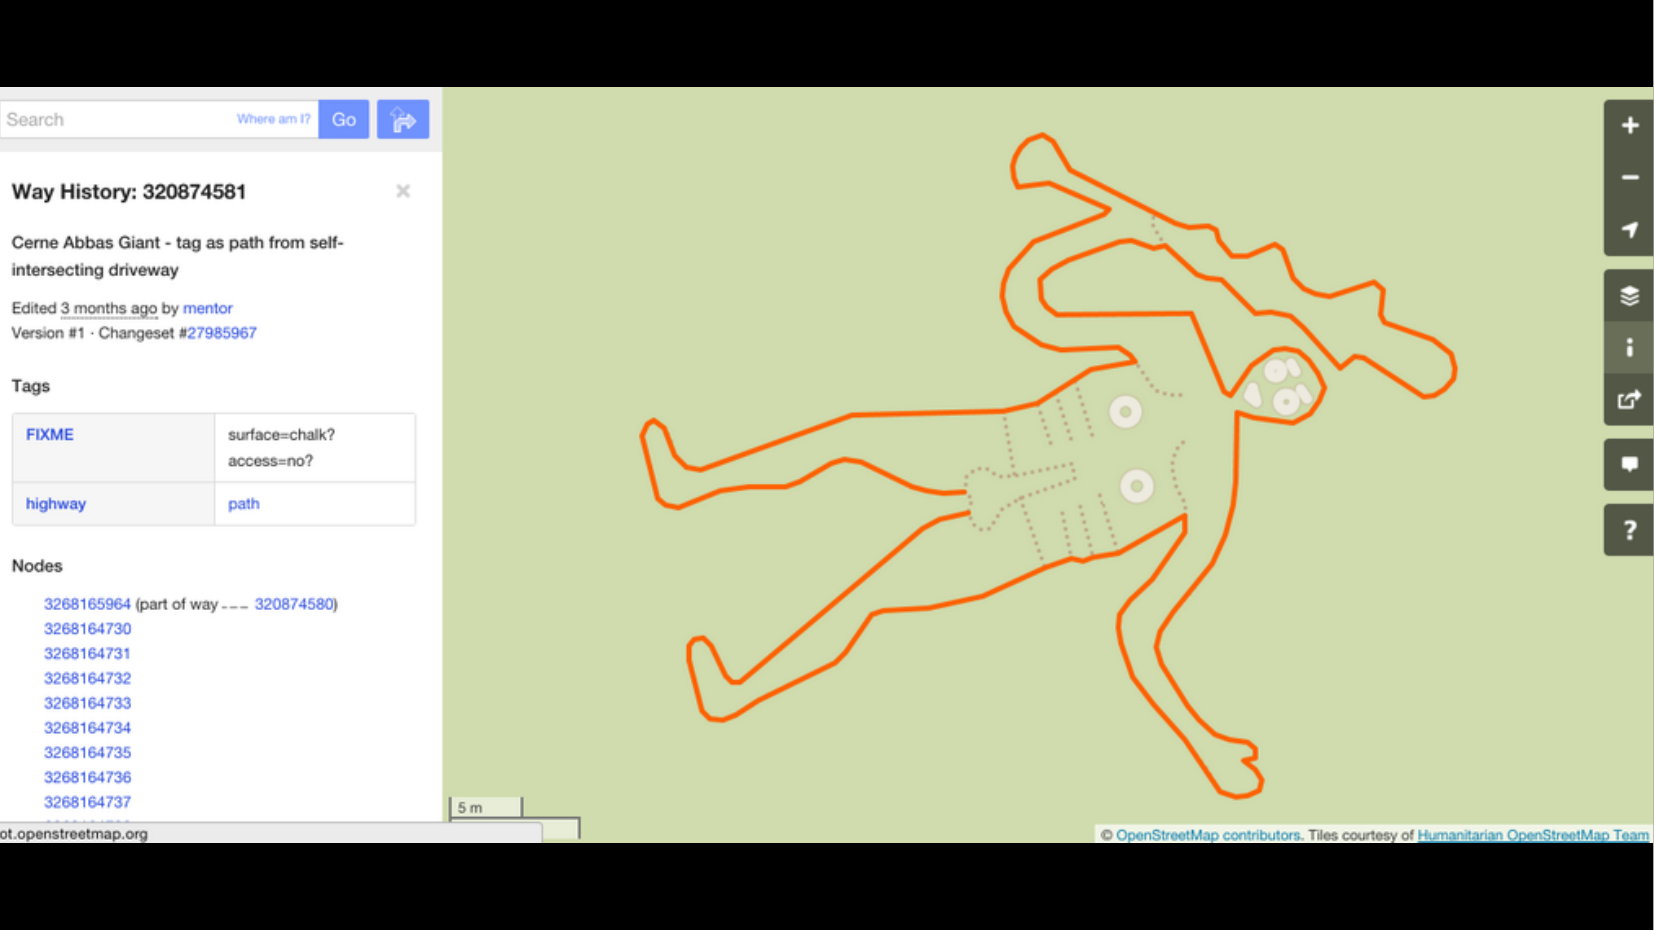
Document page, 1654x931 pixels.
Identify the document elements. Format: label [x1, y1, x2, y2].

picture [0, 87, 1654, 844]
